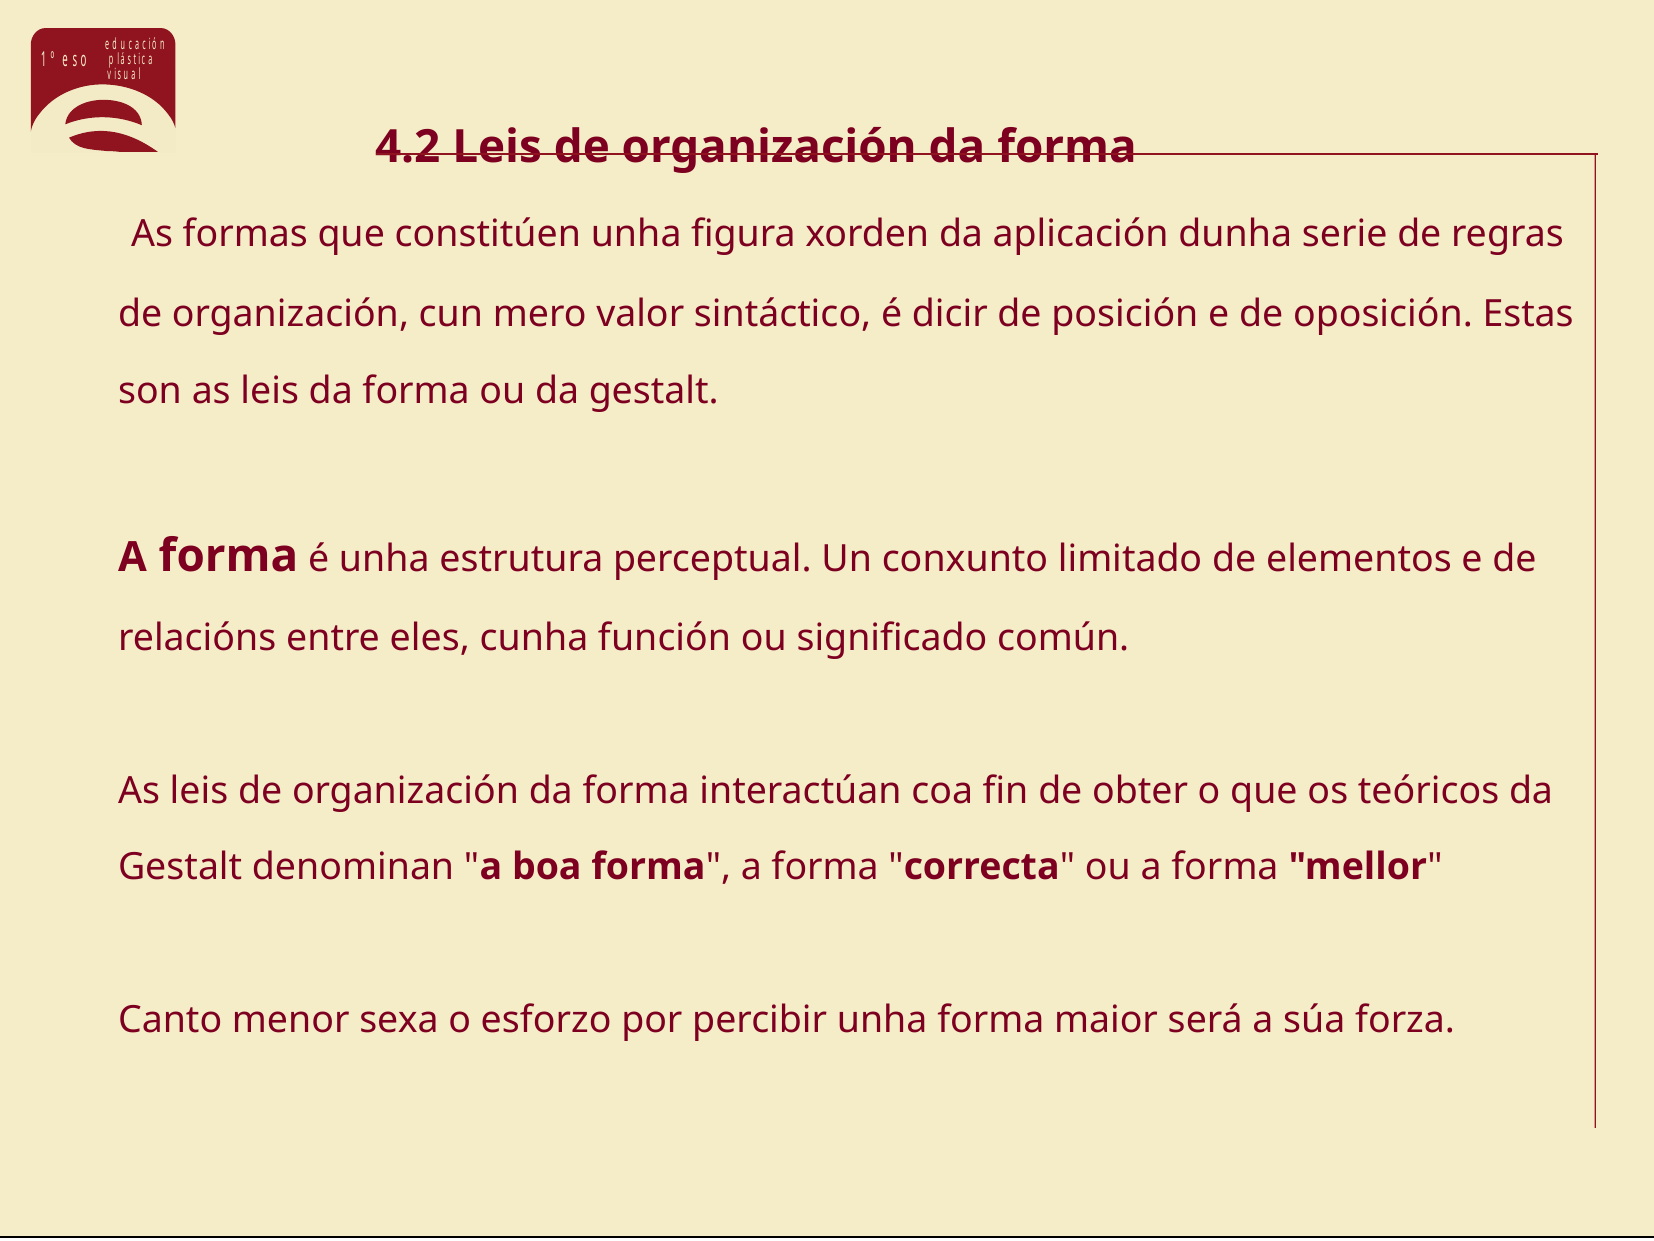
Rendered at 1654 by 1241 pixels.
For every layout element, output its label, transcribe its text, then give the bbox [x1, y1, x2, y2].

subtitle [422, 1022, 432, 1030]
subtitle [403, 1013, 411, 1019]
subtitle [1373, 1014, 1385, 1030]
subtitle [649, 1014, 661, 1030]
subtitle [272, 1014, 282, 1020]
subtitle [537, 1014, 549, 1030]
subtitle [721, 1014, 731, 1020]
subtitle [1094, 1022, 1104, 1030]
subtitle [955, 1014, 967, 1030]
subtitle [1124, 1014, 1136, 1030]
subtitle [593, 1014, 605, 1030]
subtitle [76, 274, 1565, 1093]
subtitle [1226, 1022, 1236, 1030]
subtitle [316, 1014, 328, 1030]
subtitle [486, 1014, 496, 1020]
title 4.2 Leis de organización da forma [153, 64, 1595, 154]
subtitle [1329, 1022, 1339, 1030]
subtitle [698, 1014, 710, 1030]
subtitle [453, 1014, 465, 1030]
subtitle [146, 1022, 156, 1030]
subtitle [204, 1014, 216, 1030]
subtitle [627, 1014, 639, 1030]
subtitle [1028, 1022, 1038, 1030]
subtitle [1307, 1013, 1318, 1030]
title As formas que constitúen unha figura xorden da aplicación dunha serie de regras de organización, cun mero valor sintáctico, é dicir de posición e de oposición. Estas son as leis da forma ou da gestalt. A forma é unha estrutura perceptual. Un conxunto limitado de elementos e de relacións entre eles, cunha función ou significado común. As leis de organización da forma interactúan coa fin de obter o que os teóricos da Gestalt denominan "a boa forma", a forma "correcta" ou a forma "mellor" Canto menor sexa o esforzo por percibir unha forma maior será a súa forza. [118, 190, 1594, 1013]
subtitle [1257, 1022, 1267, 1030]
picture [0, 0, 1654, 1241]
subtitle [842, 1013, 853, 1030]
subtitle [784, 1014, 796, 1030]
subtitle [1191, 1014, 1201, 1020]
subtitle [1428, 1022, 1438, 1030]
subtitle [383, 1014, 393, 1020]
subtitle [911, 1022, 921, 1030]
